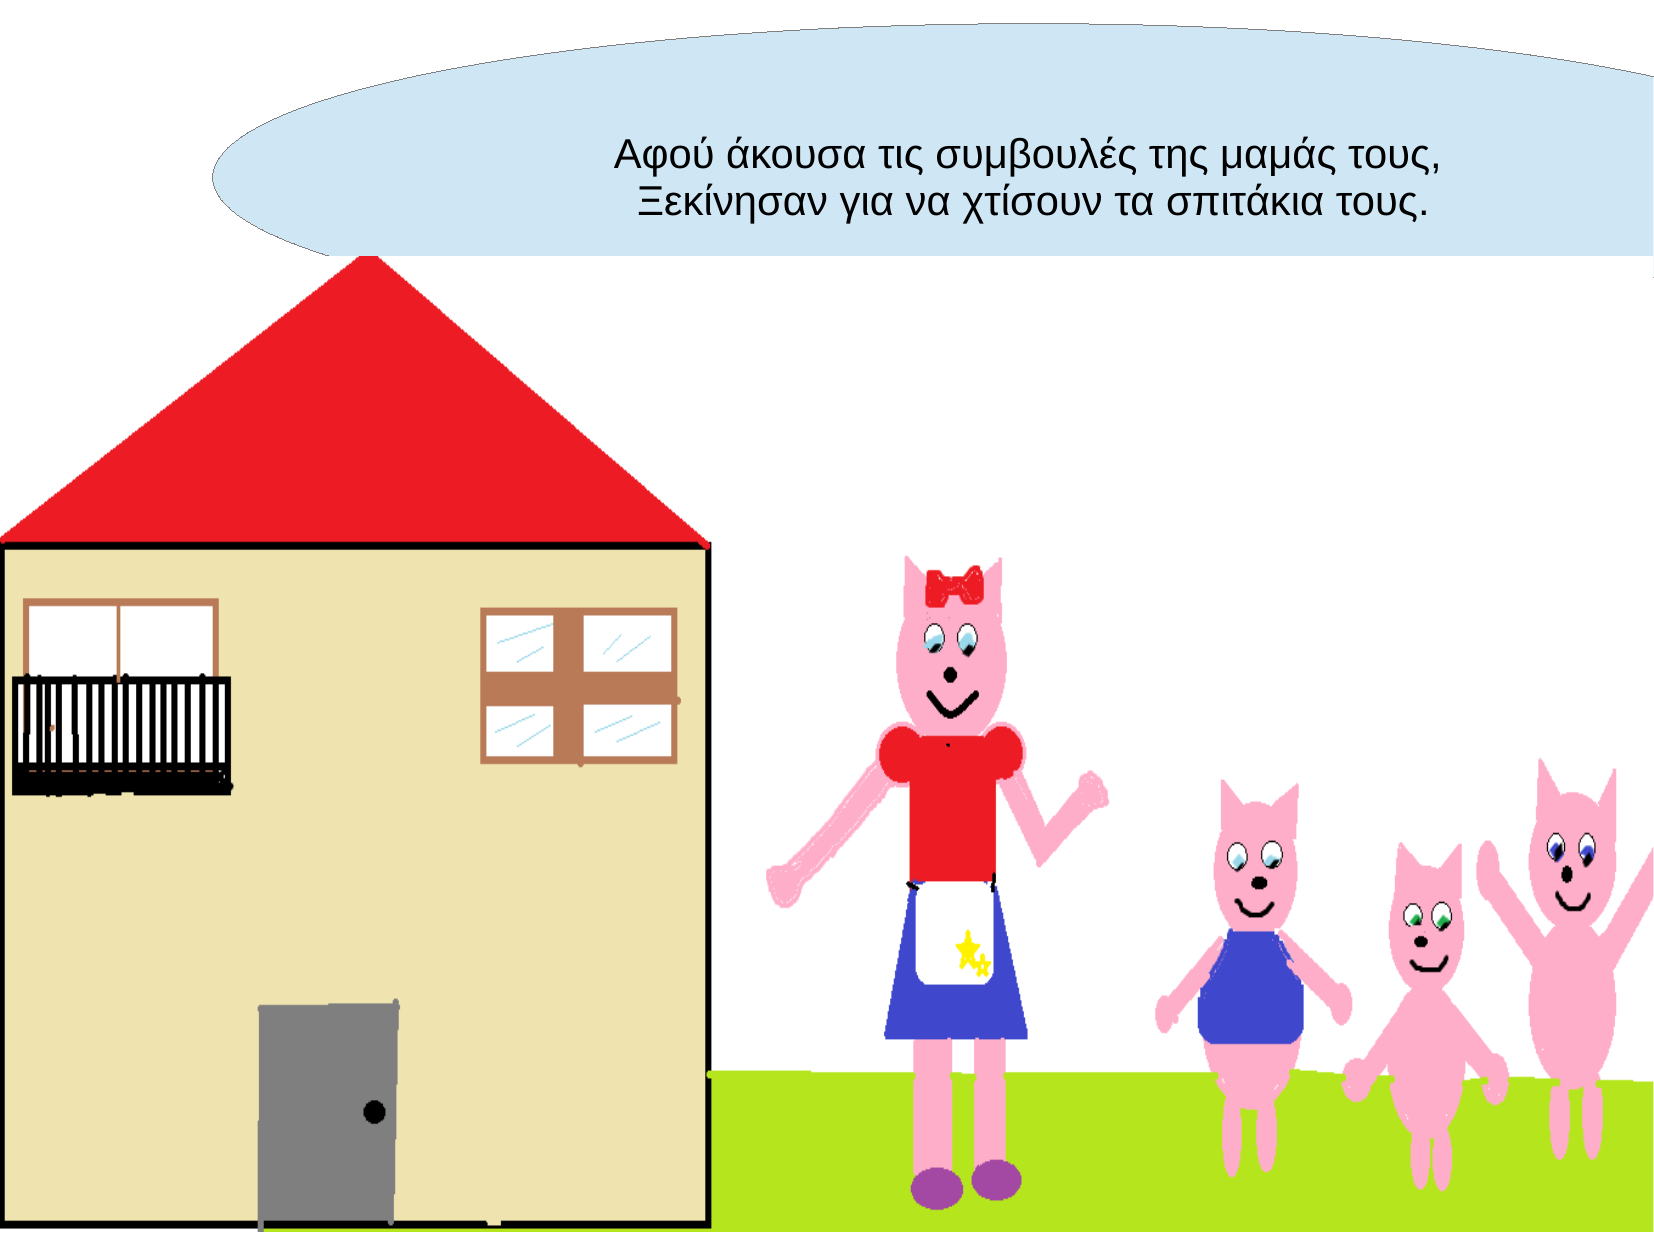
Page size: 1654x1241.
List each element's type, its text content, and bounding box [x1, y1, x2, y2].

picture [0, 256, 1654, 1232]
text_box Αφού άκουσα τις συμβουλές της μαμάς τους, Ξεκίνησαν για να χτίσουν τα σπιτάκια τους. [212, 23, 1654, 256]
